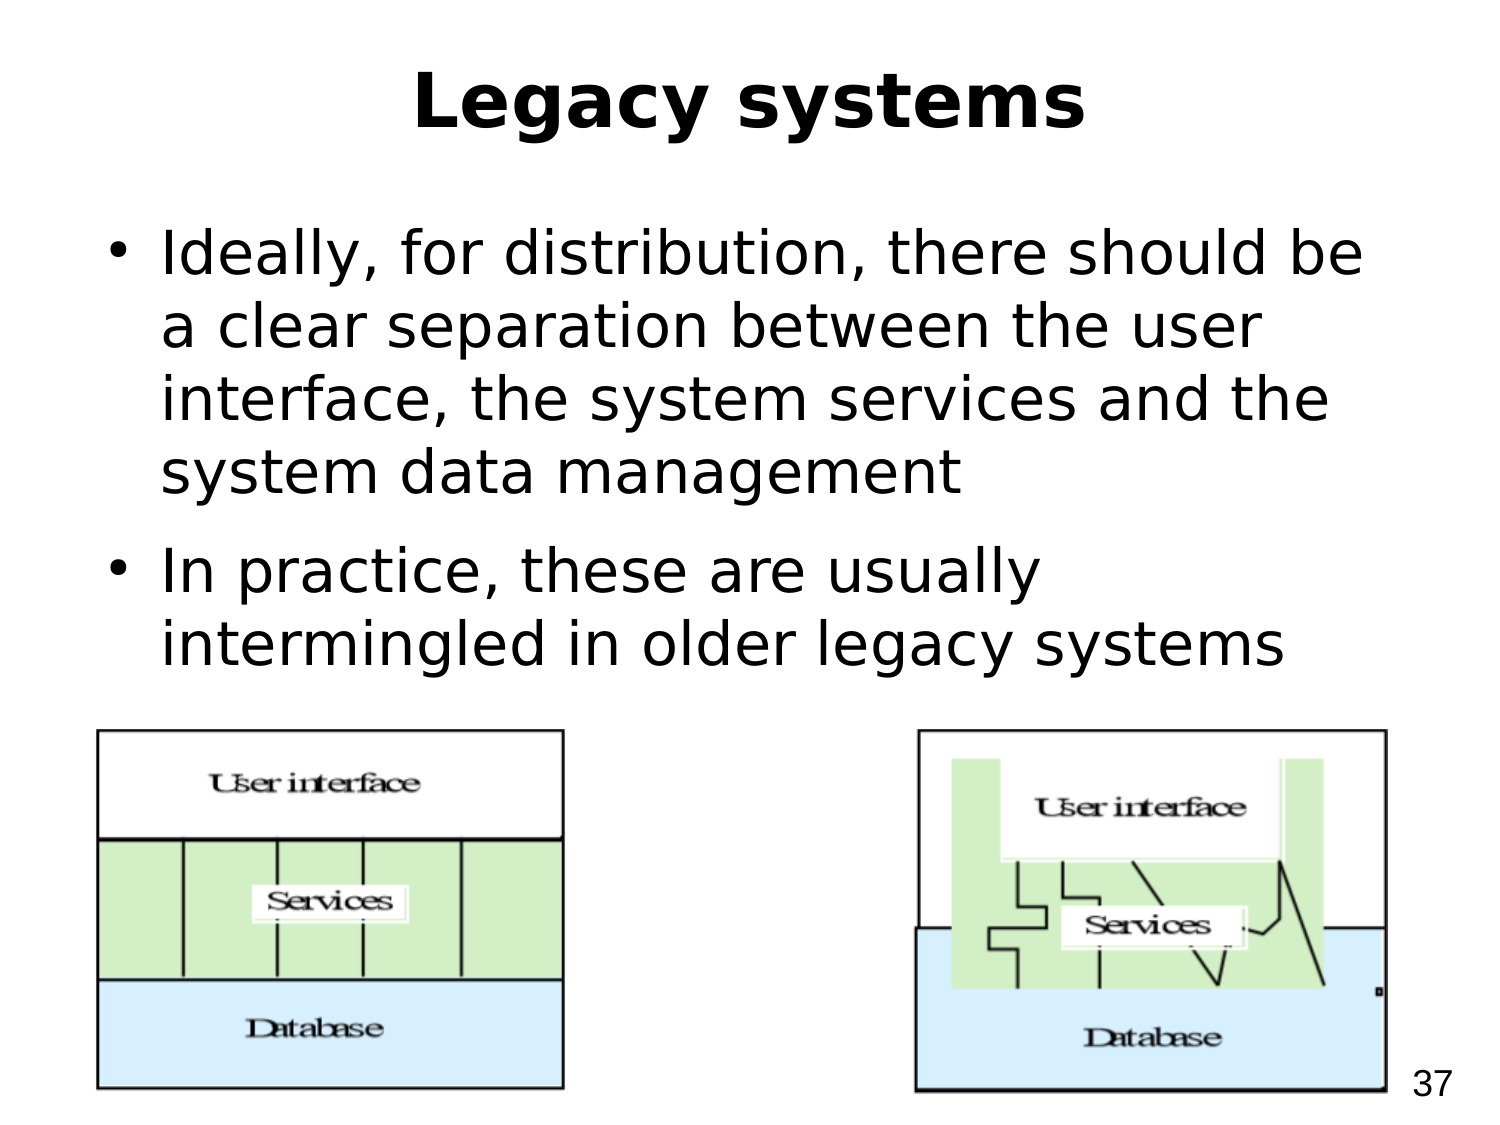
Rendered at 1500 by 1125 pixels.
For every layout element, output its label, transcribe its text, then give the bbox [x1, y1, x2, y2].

list Ideally, for distribution, there should be a clear separation between the user interface, the system services and the system data management In practice, these are usually intermingled in older legacy systems [75, 206, 1425, 680]
title Legacy systems [75, 44, 1425, 177]
picture [95, 729, 1388, 1094]
